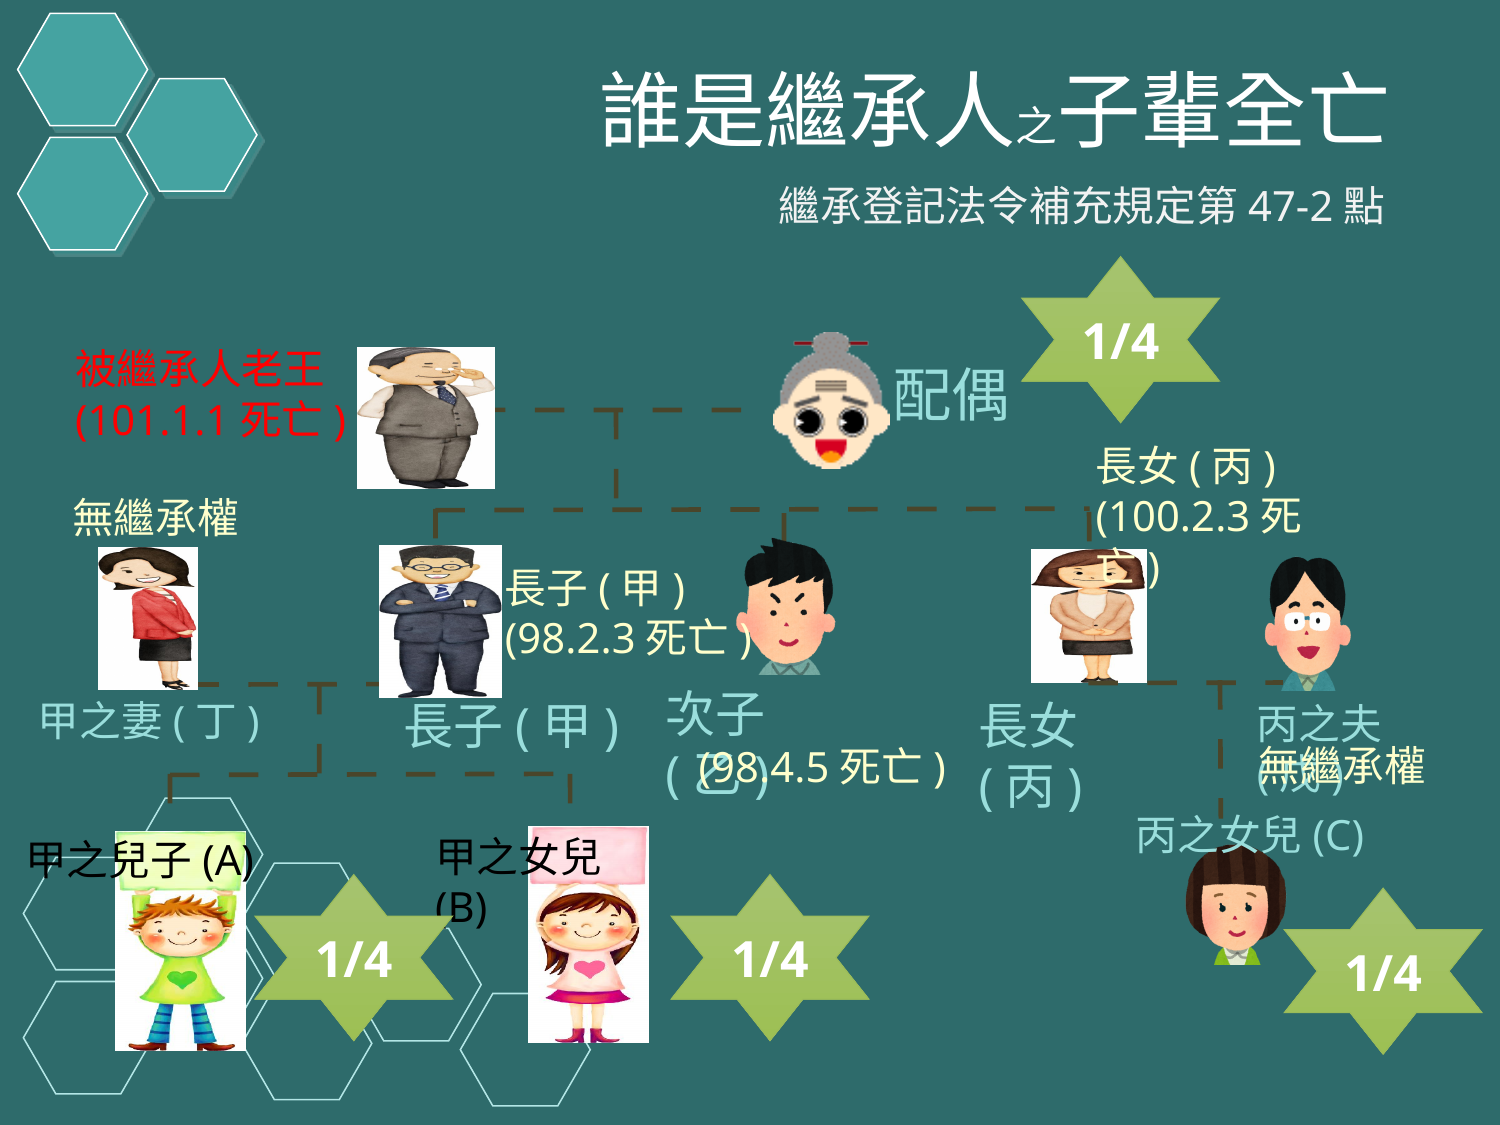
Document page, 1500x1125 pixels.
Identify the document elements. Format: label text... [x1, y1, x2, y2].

text_box 無繼承權 [57, 484, 284, 550]
text_box 1/4 [1284, 888, 1482, 1055]
text_box 長子(甲) [383, 684, 647, 765]
text_box 配偶 [890, 351, 1047, 437]
picture [357, 347, 495, 489]
picture [379, 545, 502, 698]
picture [773, 332, 890, 469]
text_box 1/4 [671, 874, 869, 1041]
text_box 丙之夫(戊) [1241, 690, 1477, 806]
text_box 1/4 [254, 874, 453, 1041]
text_box 丙之夫(戊) [1278, 719, 1290, 732]
picture [1177, 867, 1293, 965]
picture [98, 550, 198, 684]
text_box 丙之夫(戊) [1264, 719, 1275, 732]
picture [720, 534, 857, 674]
picture [115, 892, 246, 1051]
text_box 長女(丙) (100.2.3死亡) [1075, 430, 1375, 601]
text_box 次子(乙) [671, 758, 678, 799]
title 誰是繼承人之子輩全亡 [277, 42, 1406, 173]
text_box (98.4.5死亡) [678, 730, 978, 801]
picture [528, 939, 649, 1043]
picture [1256, 601, 1360, 690]
text_box 甲之妻(丁) [17, 684, 300, 755]
text_box 甲之女兒(B) [455, 908, 468, 919]
text_box 次子(乙) [689, 719, 702, 730]
text_box 1/4 [1021, 256, 1220, 423]
picture [1031, 549, 1147, 683]
text_box 丙之女兒(C) [1120, 801, 1411, 867]
text_box 次子(乙) [650, 674, 890, 810]
text_box 被繼承人老王 (101.1.1死亡) [60, 335, 365, 451]
text_box 繼承登記法令補充規定第47-2點 [736, 169, 1406, 240]
text_box 甲之兒子(A) [10, 826, 287, 892]
text_box 甲之女兒(B) [419, 823, 673, 939]
text_box 長子(甲) (98.2.3死亡) [484, 551, 784, 672]
text_box 無繼承權 [1243, 732, 1500, 798]
text_box 長女(丙) [963, 687, 1193, 823]
